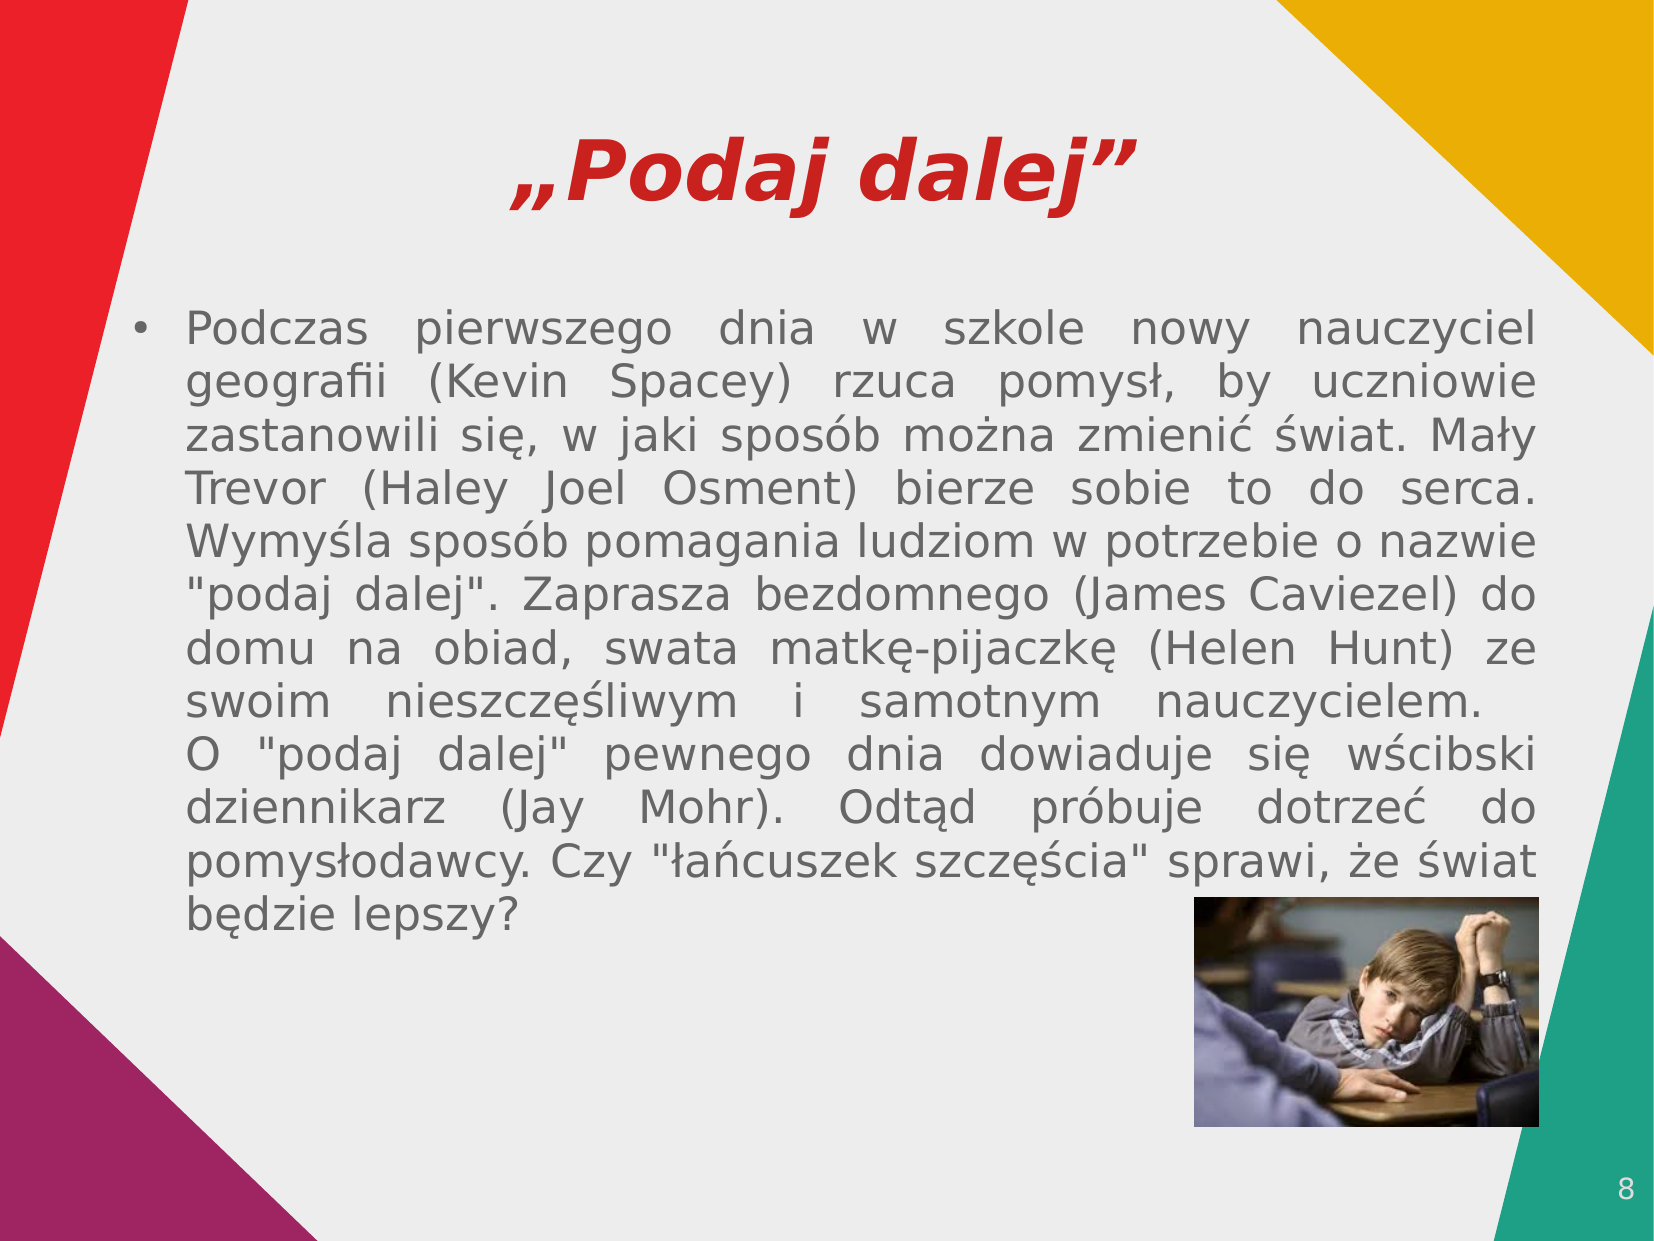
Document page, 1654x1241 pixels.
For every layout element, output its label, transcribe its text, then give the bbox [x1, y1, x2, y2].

list Podczas pierwszego dnia w szkole nowy nauczyciel geografii (Kevin Spacey) rzuca pomysł, by uczniowie zastanowili się, w jaki sposób można zmienić świat. Mały Trevor (Haley Joel Osment) bierze sobie to do serca. Wymyśla sposób pomagania ludziom w potrzebie o nazwie "podaj dalej". Zaprasza bezdomnego (James Caviezel) do domu na obiad, swata matkę-pijaczkę (Helen Hunt) ze swoim nieszczęśliwym i samotnym nauczycielem. O "podaj dalej" pewnego dnia dowiaduje się wścibski dziennikarz (Jay Mohr). Odtąd próbuje dotrzeć do pomysłodawcy. Czy "łańcuszek szczęścia" sprawi, że świat będzie lepszy? [114, 302, 1539, 1033]
picture [1194, 897, 1539, 1127]
title „Podaj dalej” [114, 73, 1539, 271]
